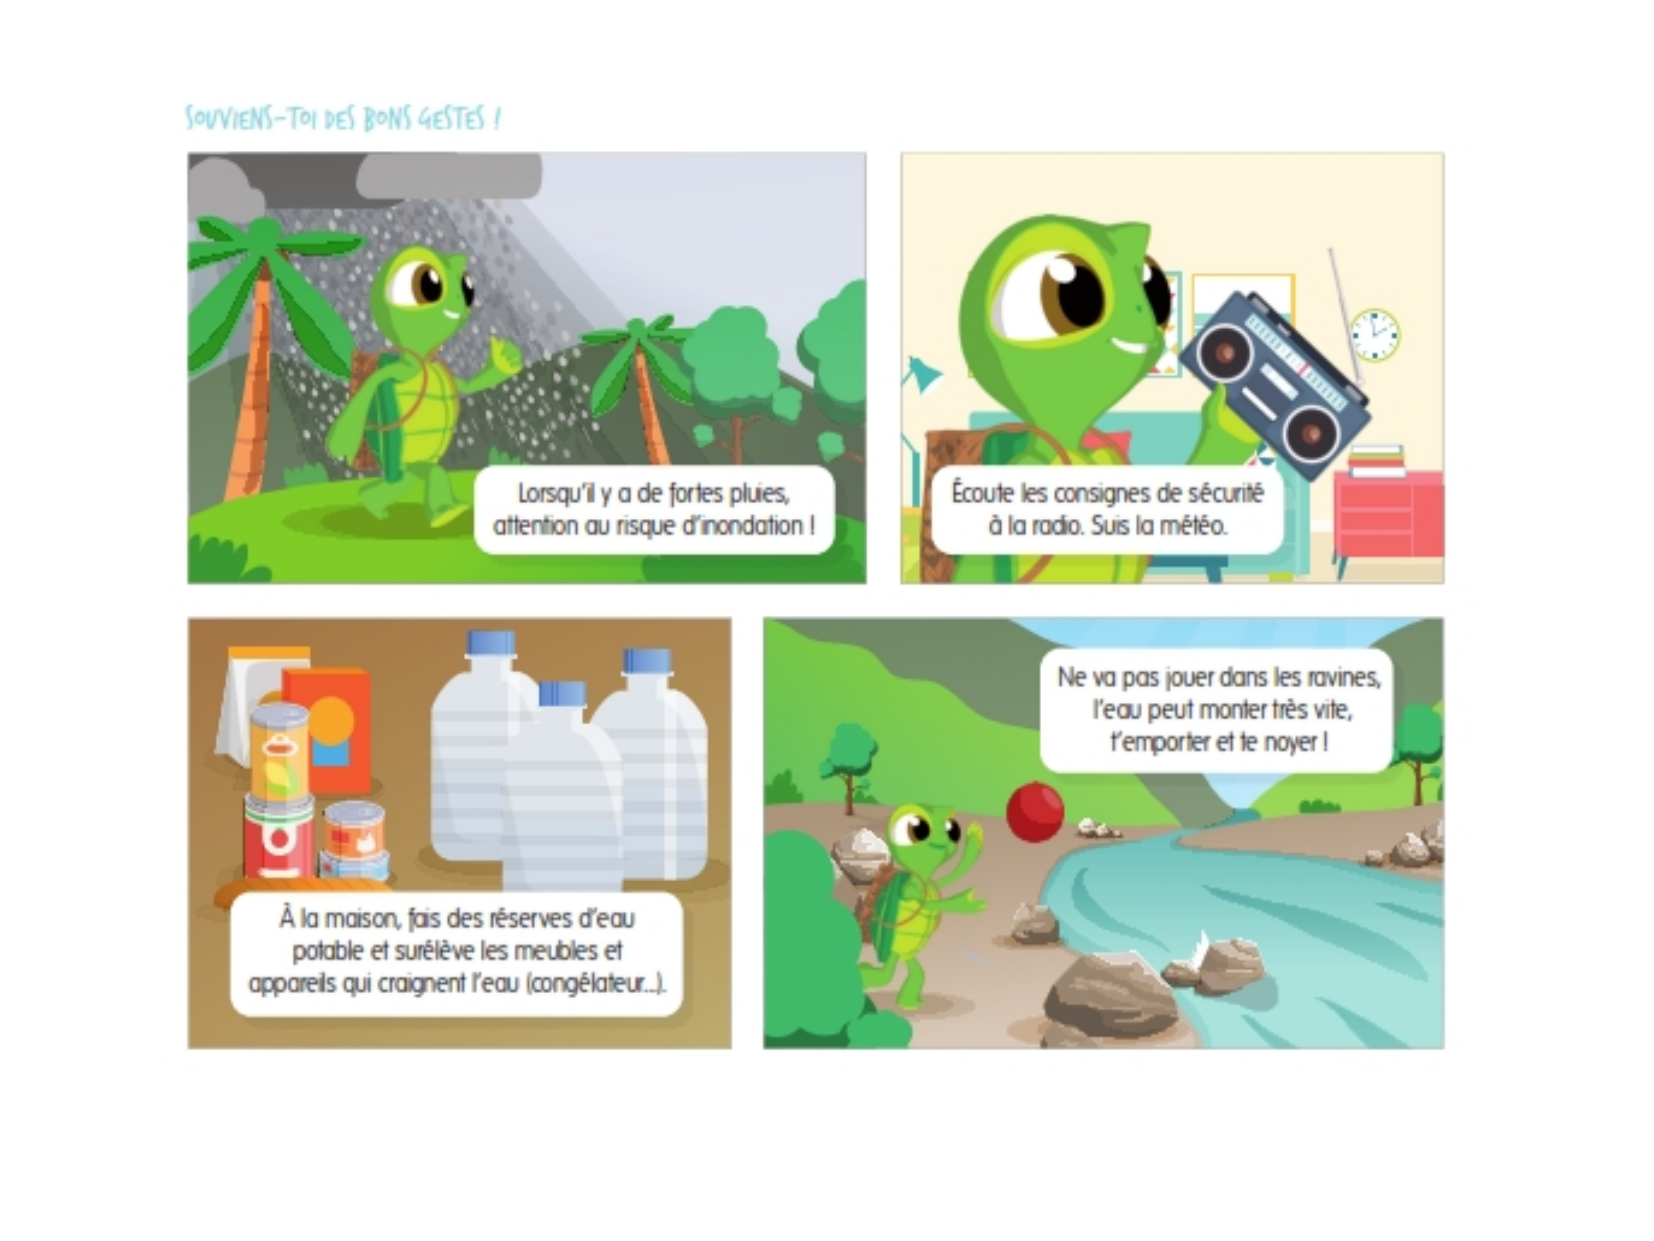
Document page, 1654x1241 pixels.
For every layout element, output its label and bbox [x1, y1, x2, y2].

picture [152, 58, 1501, 1075]
